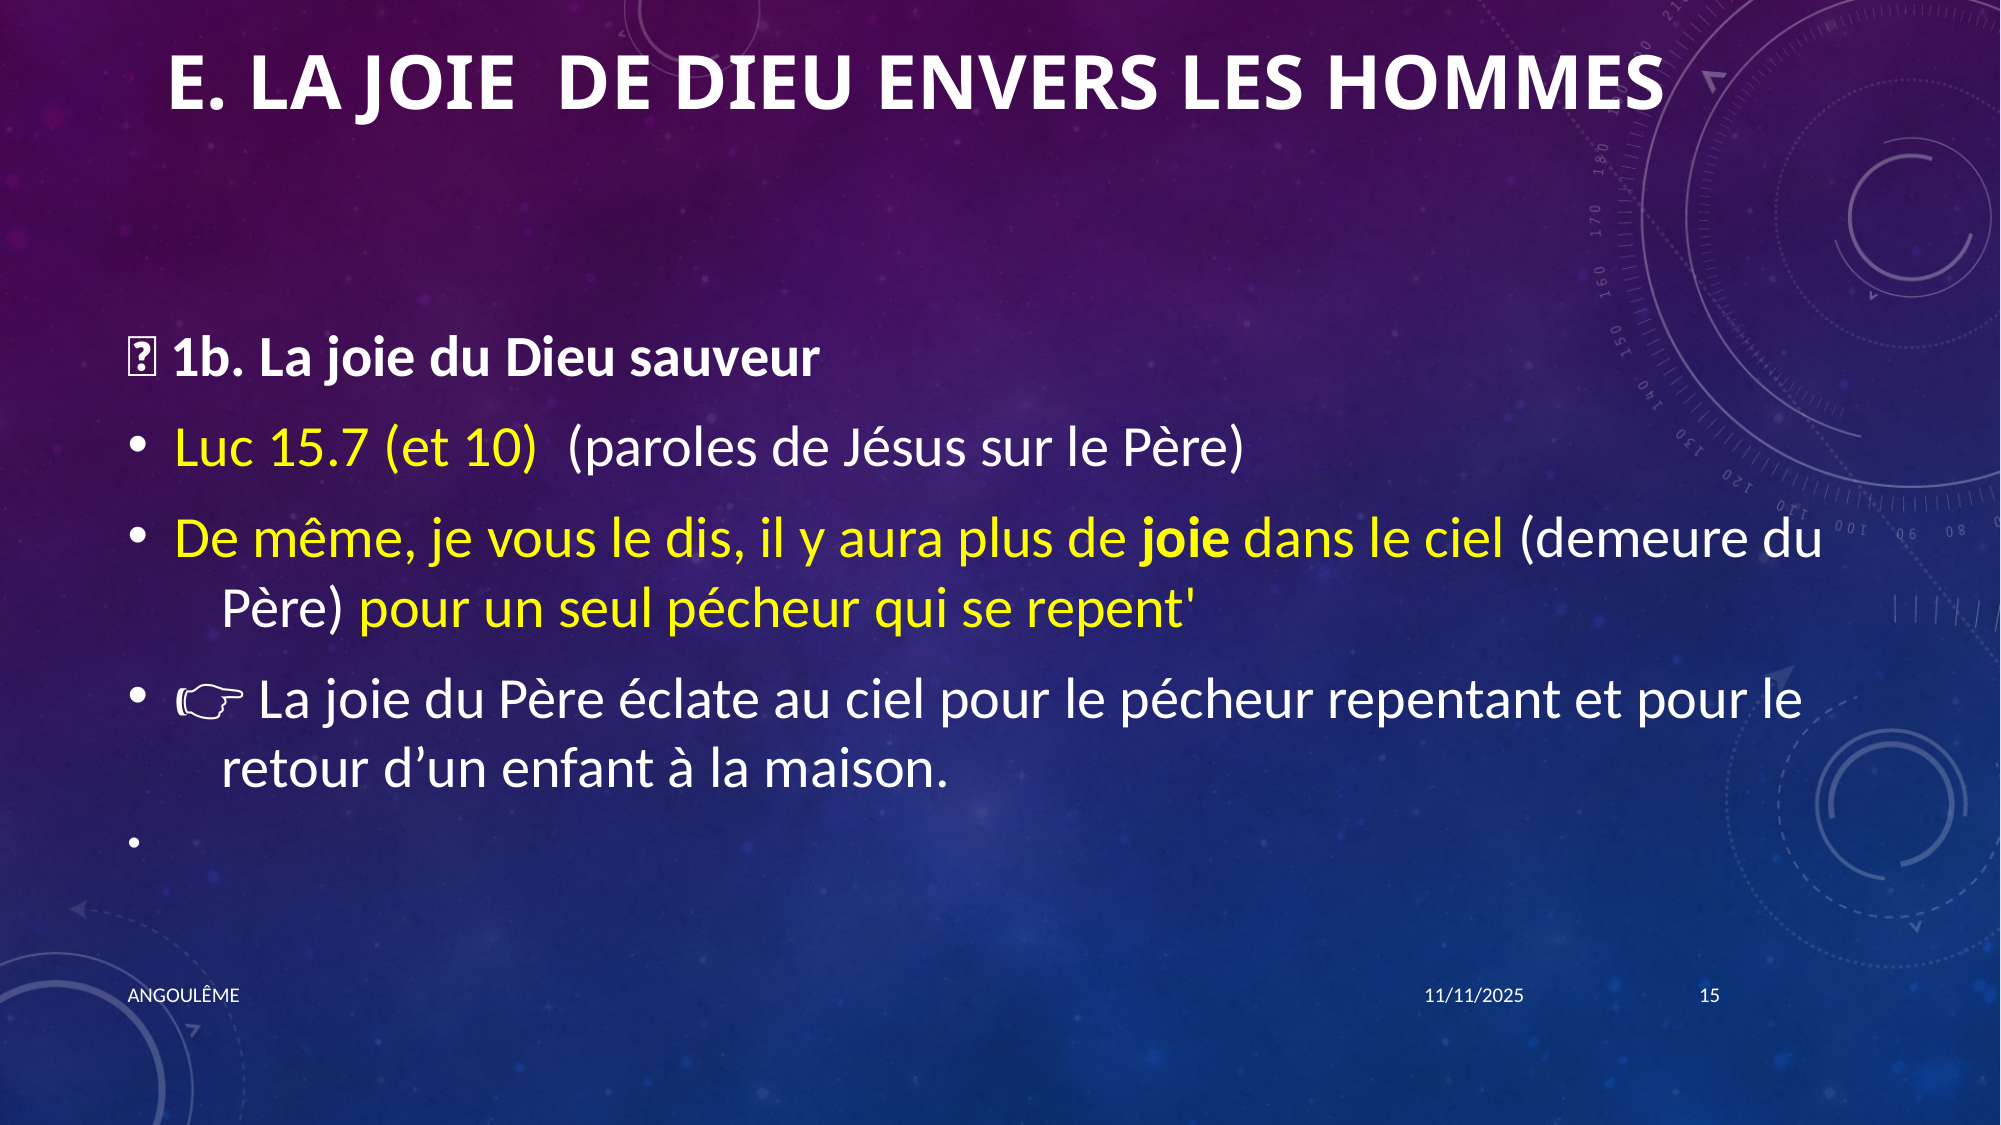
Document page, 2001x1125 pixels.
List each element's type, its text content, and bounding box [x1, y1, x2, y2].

text_box ANGOULÊME [112, 963, 1397, 1026]
text_box [1684, 963, 1775, 1026]
list ✨ 1b. La joie du Dieu sauveur Luc 15.7 (et 10) (paroles de Jésus sur le Père) De même, je vous le dis, il y aura plus de joie dans le ciel (demeure du Père) pour un seul pécheur qui se repent' 👉 La joie du Père éclate au ciel pour le pécheur repentant et pour le retour d’un enfant à la maison. [112, 158, 1871, 1025]
text_box 11/11/2025 [1409, 963, 1672, 1026]
title E. La joie de Dieu envers les hommes [0, 0, 1792, 159]
